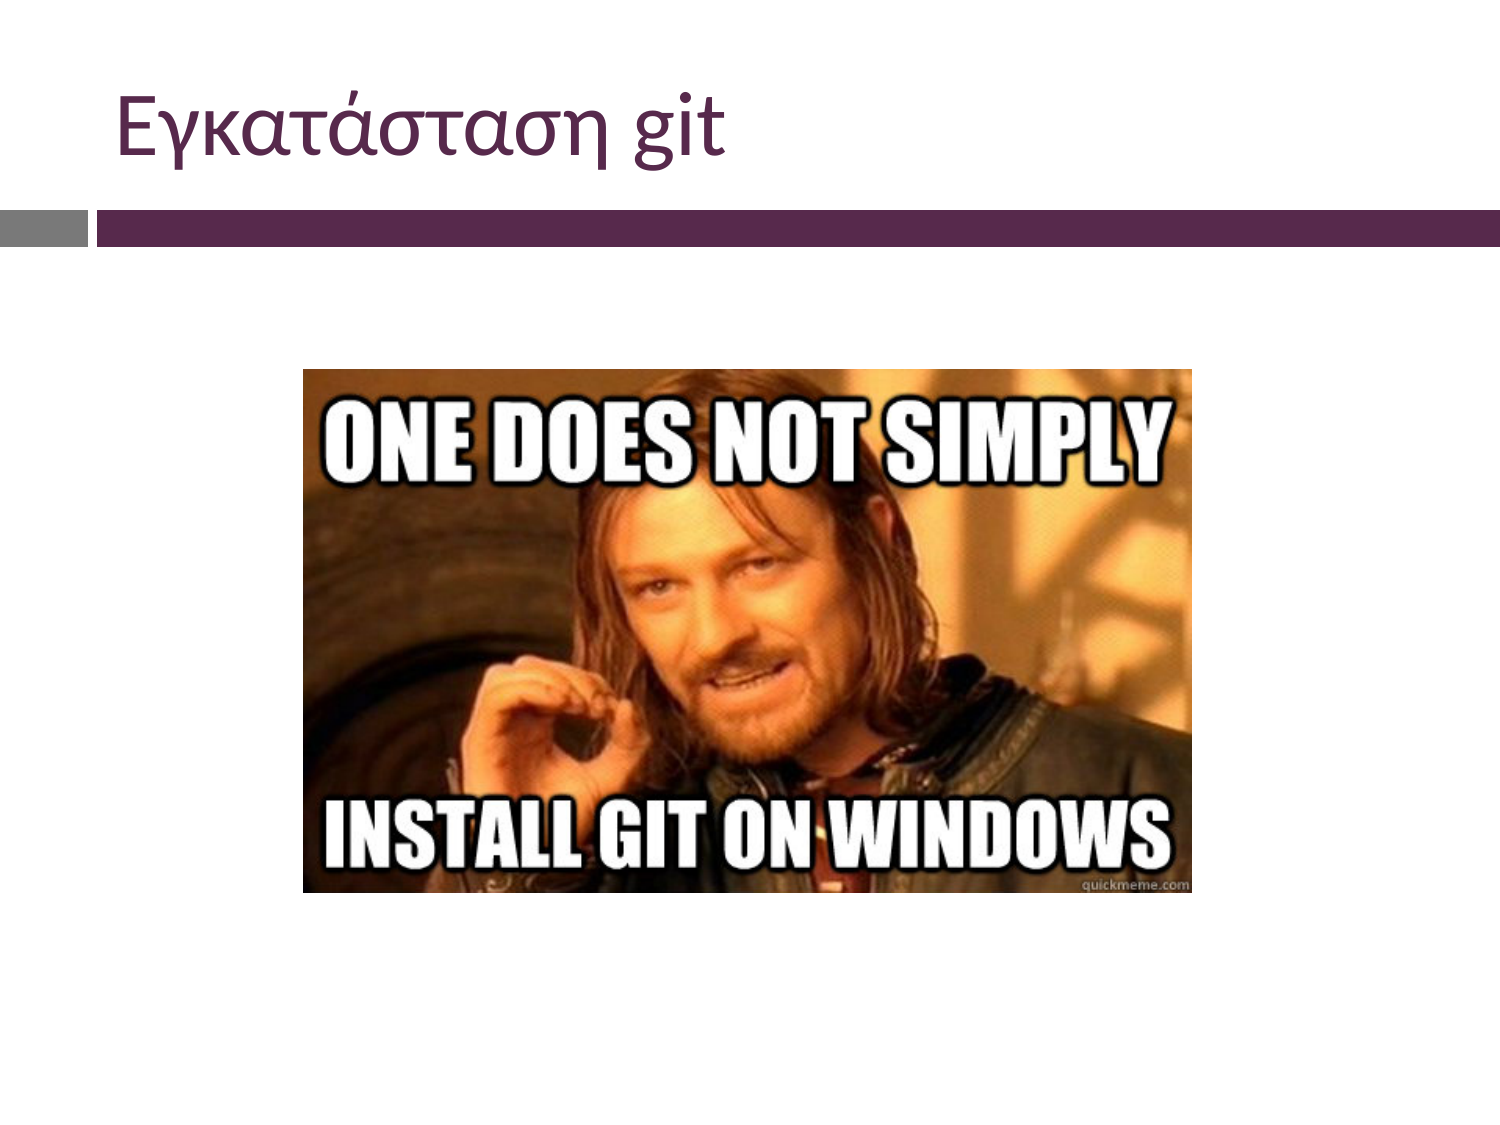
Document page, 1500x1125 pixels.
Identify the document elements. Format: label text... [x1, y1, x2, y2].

picture [303, 369, 1192, 893]
title Εγκατάσταση git [99, 37, 1438, 201]
